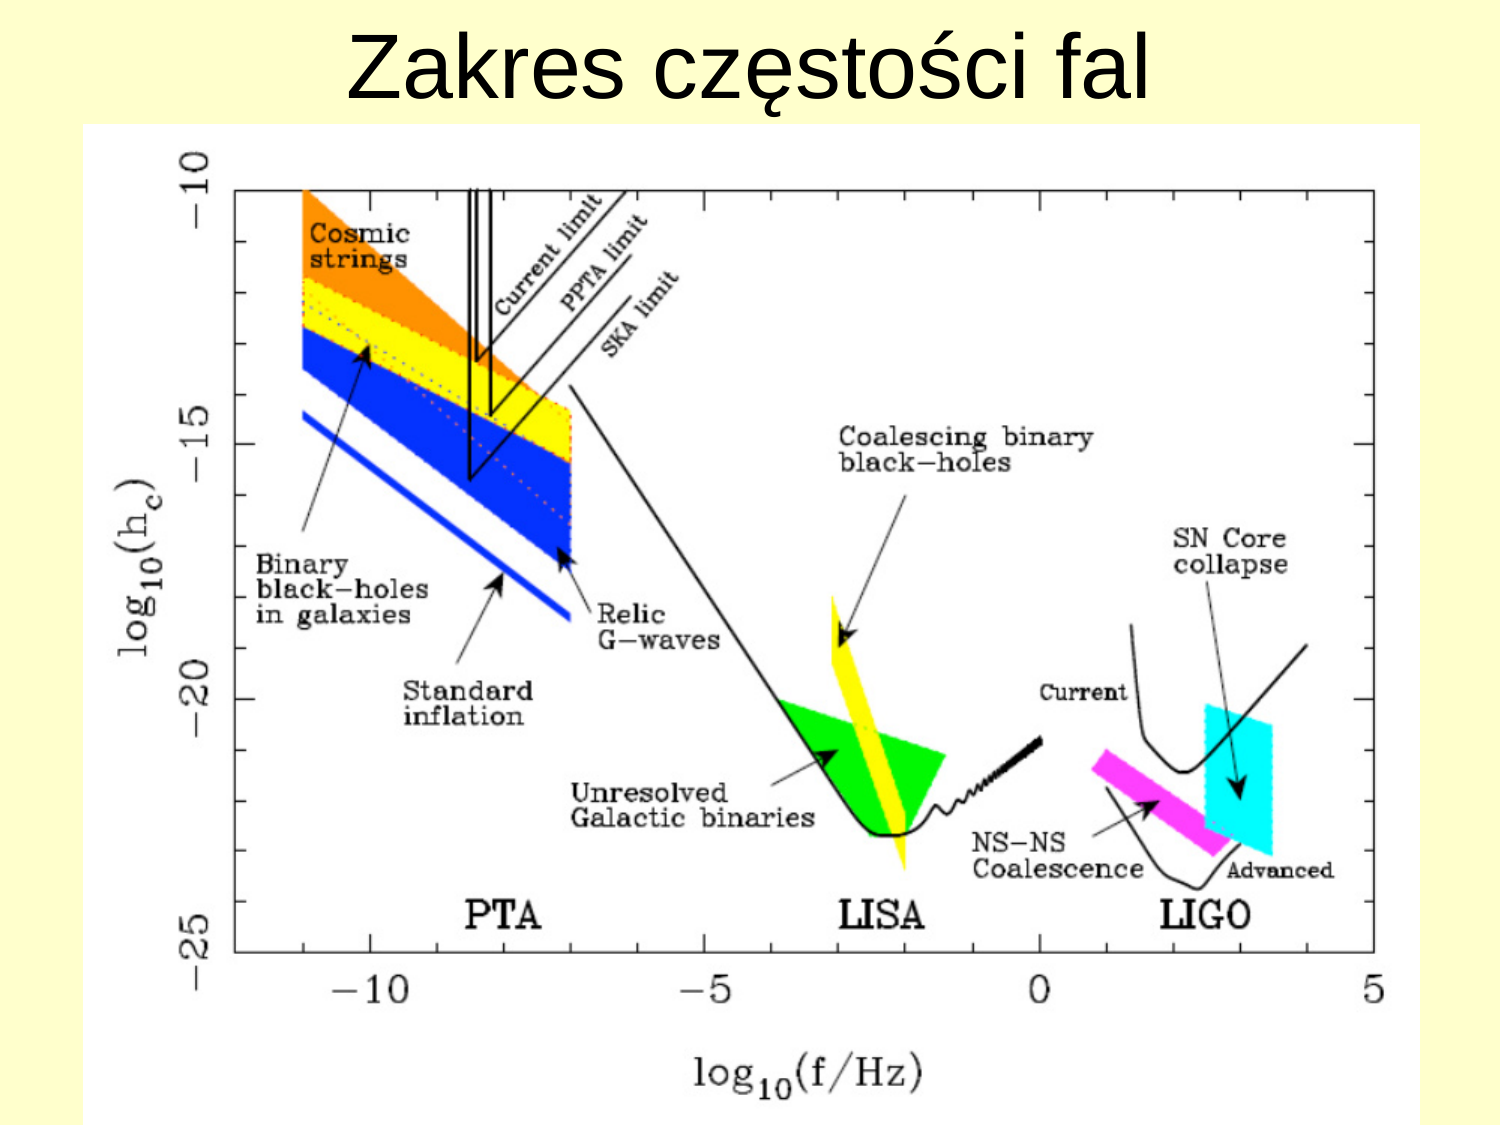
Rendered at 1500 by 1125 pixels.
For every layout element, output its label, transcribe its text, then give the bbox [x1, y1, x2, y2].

title Zakres częstości fal [75, 0, 1426, 156]
picture [83, 124, 1420, 1125]
